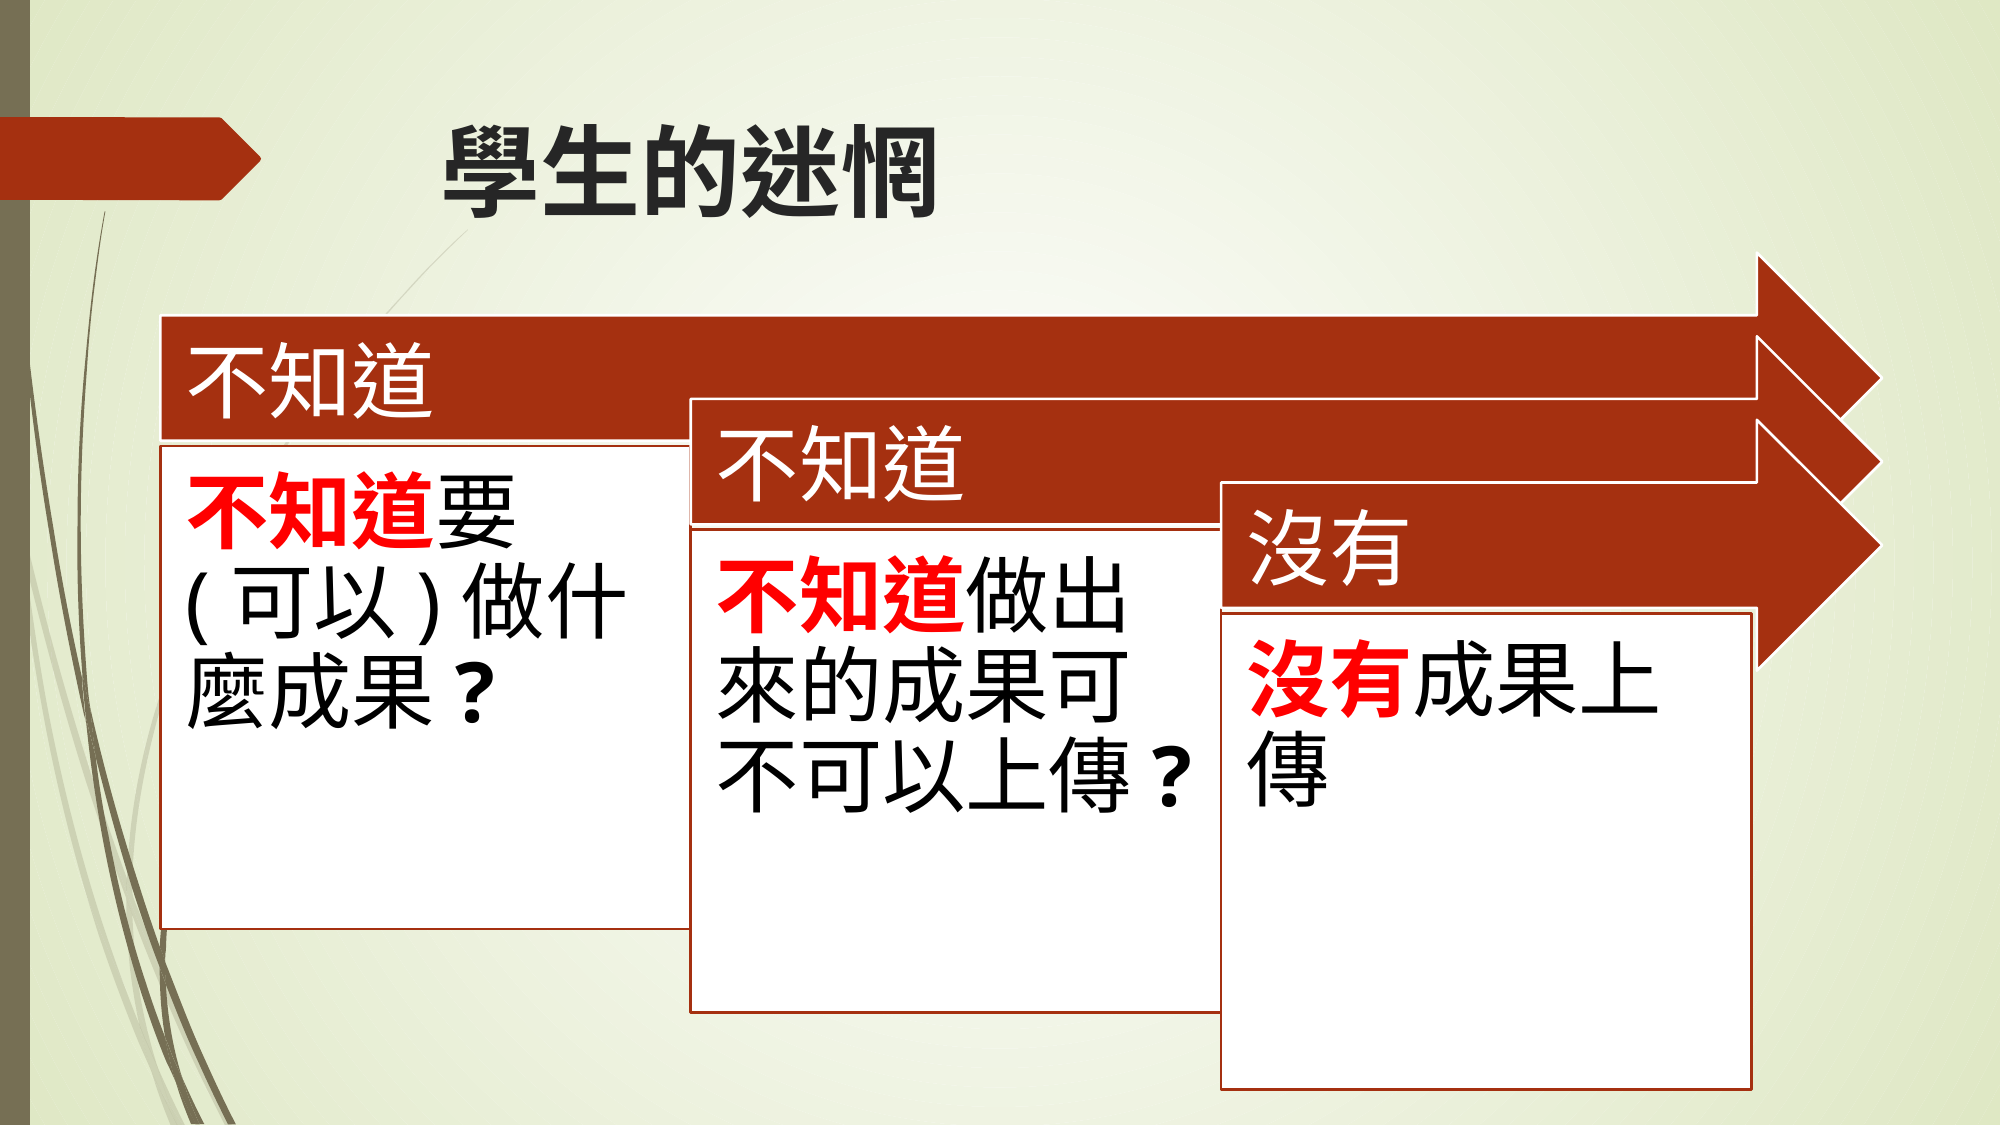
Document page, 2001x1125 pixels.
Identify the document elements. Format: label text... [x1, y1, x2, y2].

text_box 不知道要(可以)做什麼成果? [160, 446, 691, 930]
text_box 沒有成果上傳 [1221, 613, 1752, 1090]
text_box 沒有 [1221, 419, 1883, 671]
title 學生的迷惘 [425, 102, 1888, 313]
text_box 不知道做出來的成果可不可以上傳? [690, 529, 1222, 1013]
text_box 不知道 [160, 252, 1883, 441]
text_box 不知道 [690, 336, 1883, 525]
